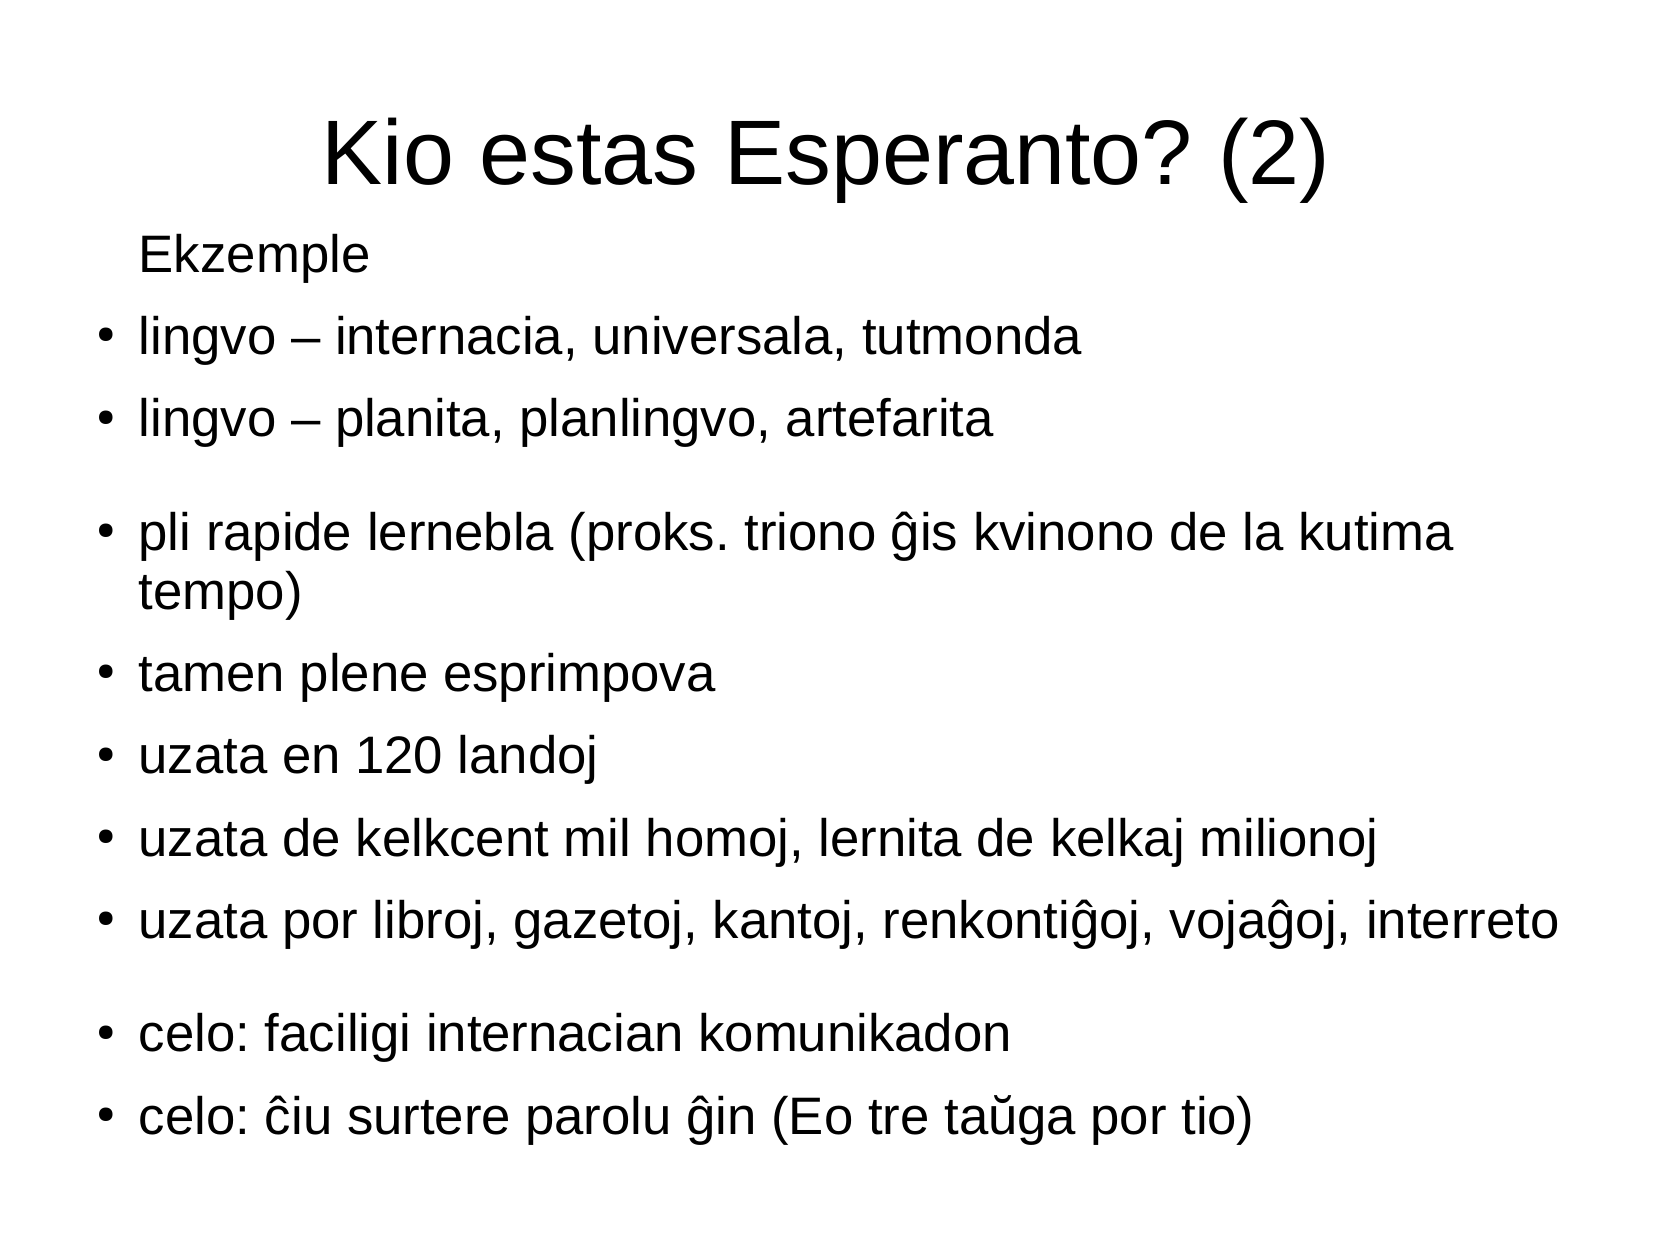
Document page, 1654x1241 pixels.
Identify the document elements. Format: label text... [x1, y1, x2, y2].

title Kio estas Esperanto? (2) [82, 49, 1571, 224]
list Ekzemple lingvo – internacia, universala, tutmonda lingvo – planita, planlingvo, artefarita pli rapide lernebla (proks. triono ĝis kvinono de la kutima tempo) tamen plene esprimpova uzata en 120 landoj uzata de kelkcent mil homoj, lernita de kelkaj milionoj uzata por libroj, gazetoj, kantoj, renkontiĝoj, vojaĝoj, interreto celo: faciligi internacian komunikadon celo: ĉiu surtere parolu ĝin (Eo tre taŭga por tio) [82, 224, 1571, 1170]
